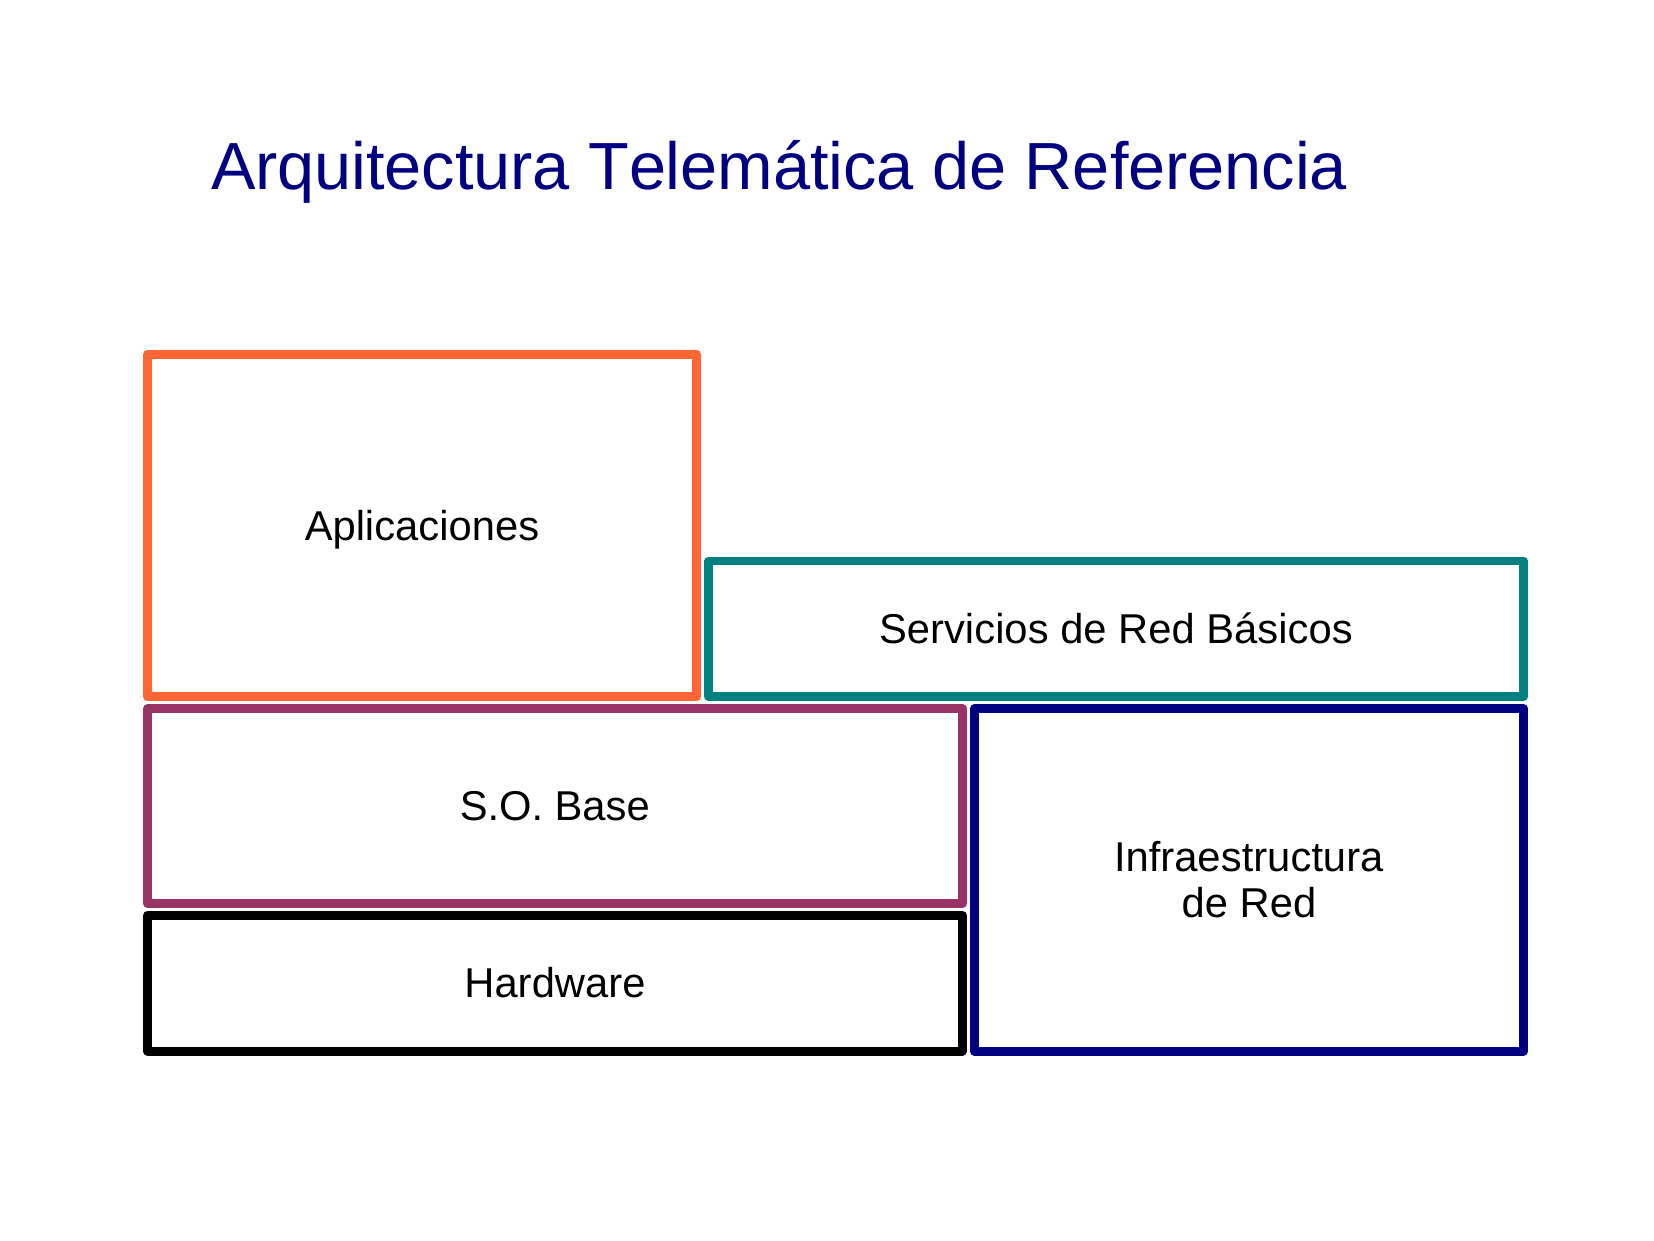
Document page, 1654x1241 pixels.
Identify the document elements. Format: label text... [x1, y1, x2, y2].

text_box S.O. Base [147, 708, 963, 904]
text_box Hardware [147, 915, 963, 1052]
text_box Aplicaciones [147, 354, 697, 697]
text_box Servicios de Red Básicos [708, 561, 1524, 697]
text_box Infraestructura de Red [974, 708, 1524, 1052]
title Arquitectura Telemática de Referencia [35, 102, 1524, 231]
